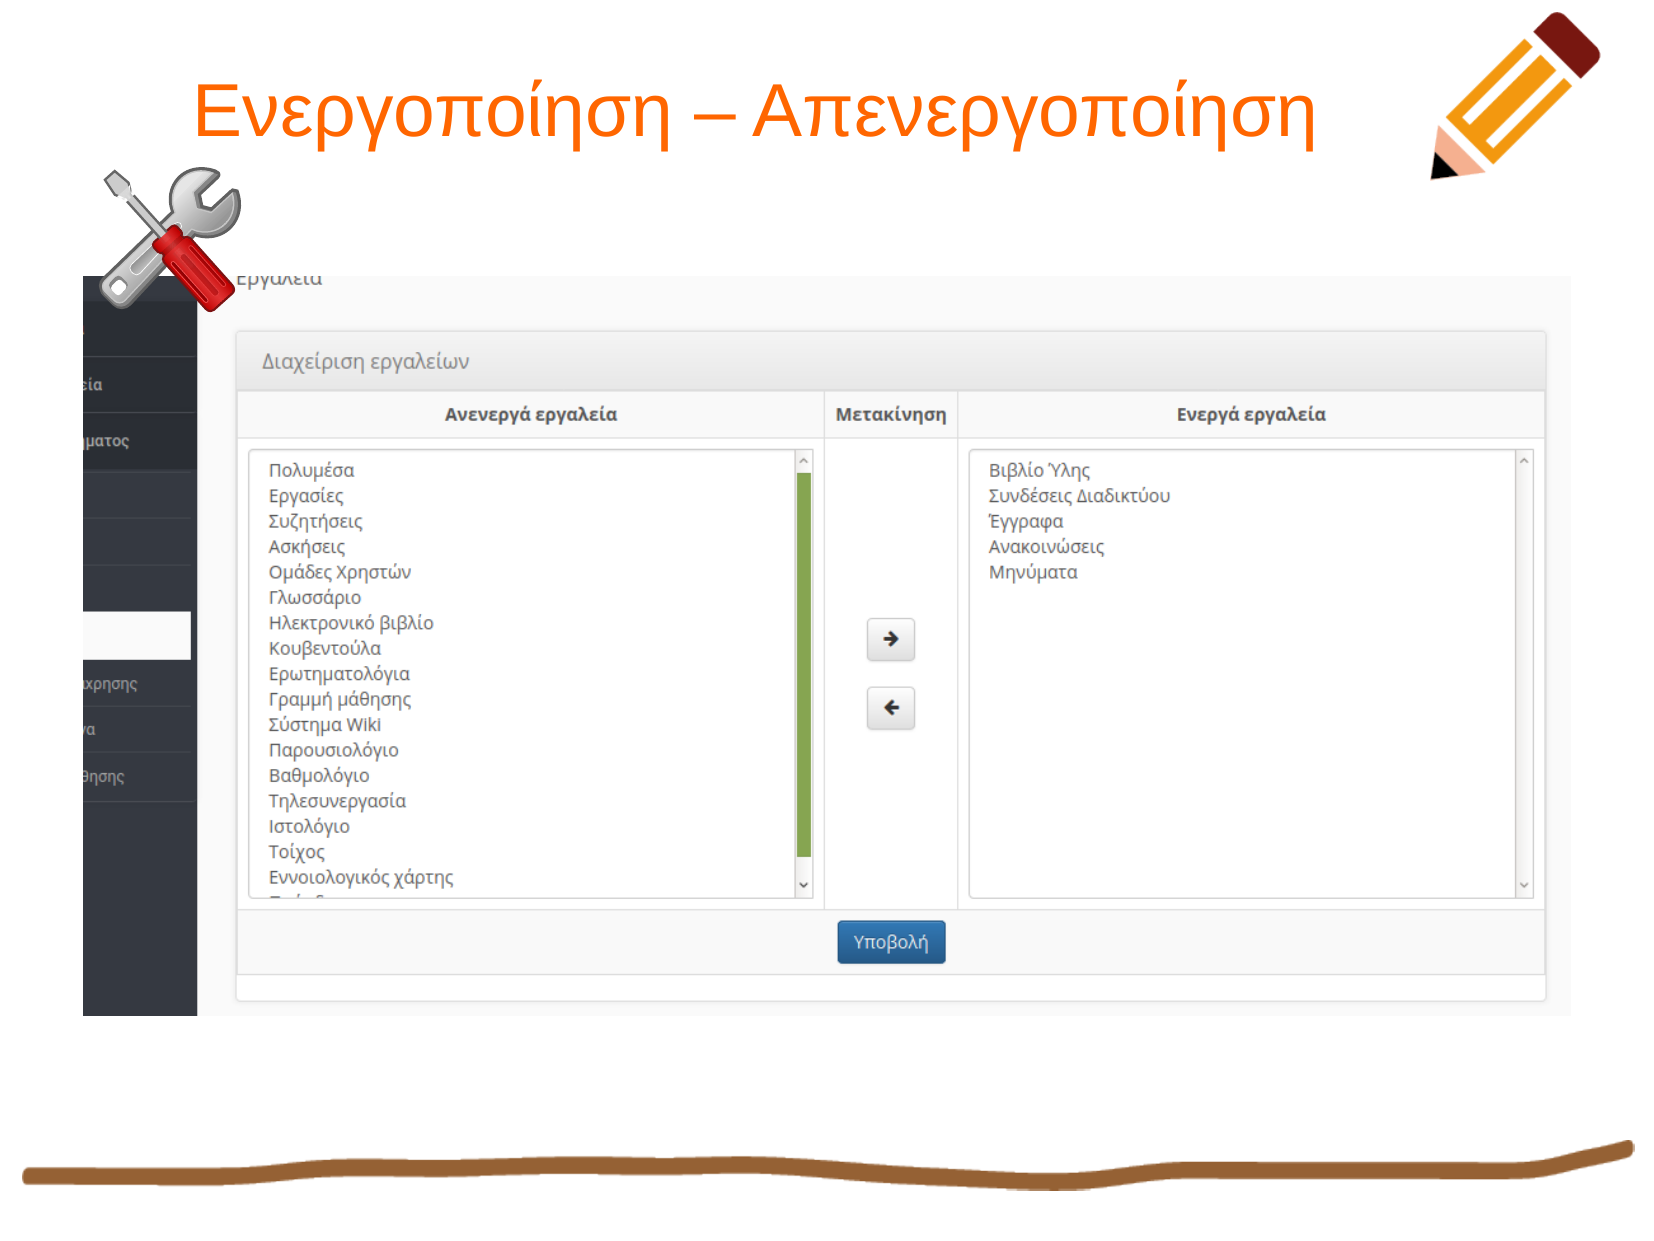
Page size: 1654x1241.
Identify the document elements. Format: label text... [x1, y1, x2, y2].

title Ενεργοποίηση – Απενεργοποίηση [82, 49, 1430, 172]
picture [1430, 12, 1601, 181]
picture [22, 1140, 1635, 1191]
picture [83, 161, 1571, 1016]
